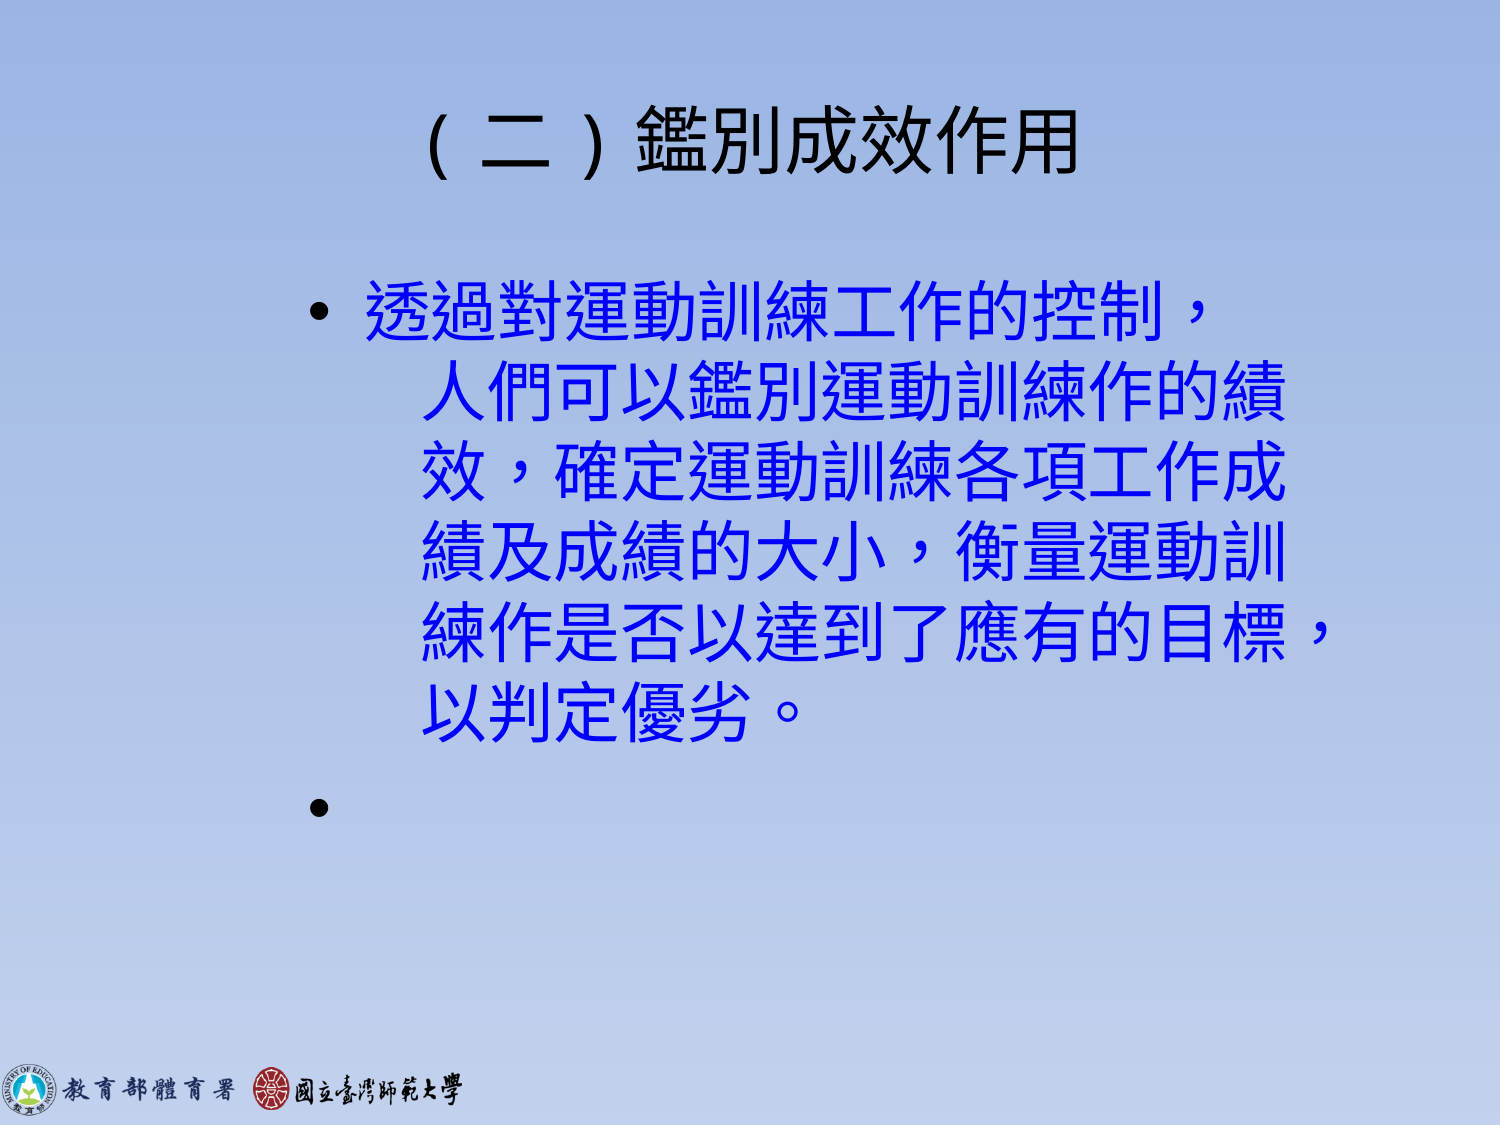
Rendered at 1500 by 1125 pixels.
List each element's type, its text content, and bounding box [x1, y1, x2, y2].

list 透過對運動訓練工作的控制，人們可以鑑別運動訓練作的績效，確定運動訓練各項工作成績及成績的大小，衡量運動訓練作是否以達到了應有的目標，以判定優劣。 [292, 262, 1306, 1005]
title (二)鑑別成效作用 [75, 45, 1426, 233]
